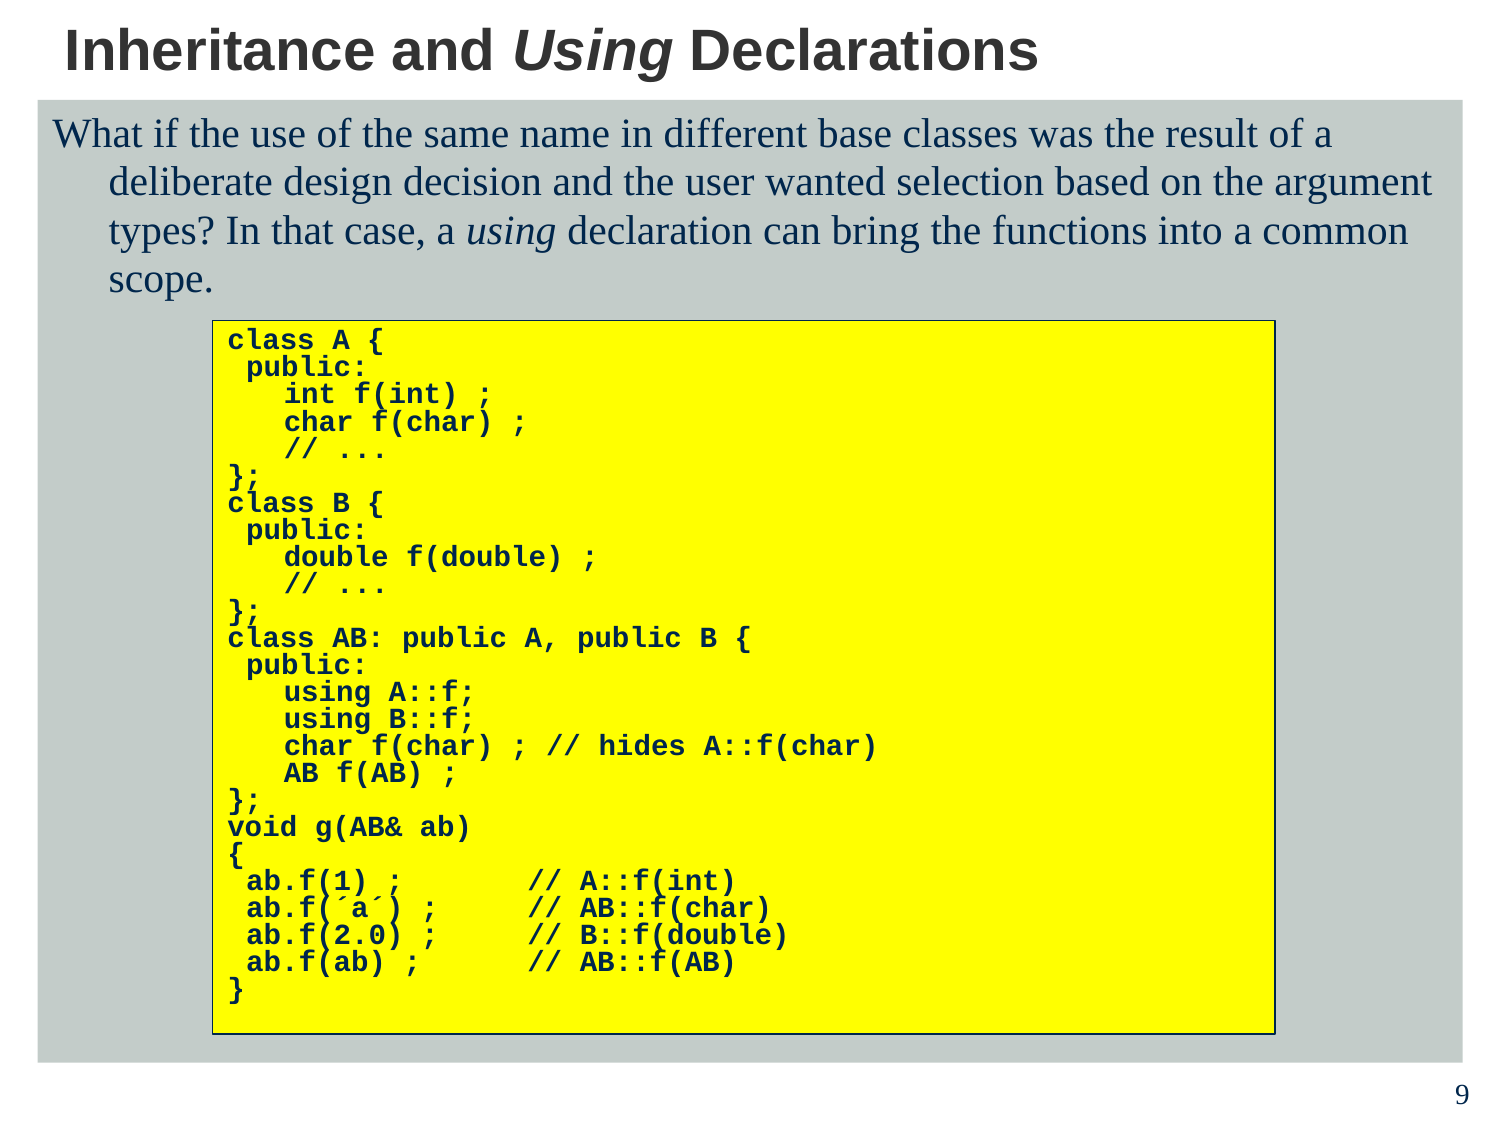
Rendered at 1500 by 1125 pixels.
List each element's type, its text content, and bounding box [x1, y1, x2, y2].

title Inheritance and Using Declarations [50, 0, 1450, 91]
list What if the use of the same name in different base classes was the result of a deliberate design decision and the user wanted selection based on the argument types? In that case, a using declaration can bring the functions into a common scope. [37, 99, 1463, 1063]
text_box class A { public: int f(int) ; char f(char) ; // ... }; class B { public: double f(double) ; // ... }; class AB: public A, public B { public: using A::f; using B::f; char f(char) ; // hides A::f(char) AB f(AB) ; }; void g(AB& ab) { ab.f(1) ; // A::f(int) ab.f(´a´) ; // AB::f(char) ab.f(2.0) ; // B::f(double) ab.f(ab) ; // AB::f(AB) } [212, 320, 1276, 1042]
